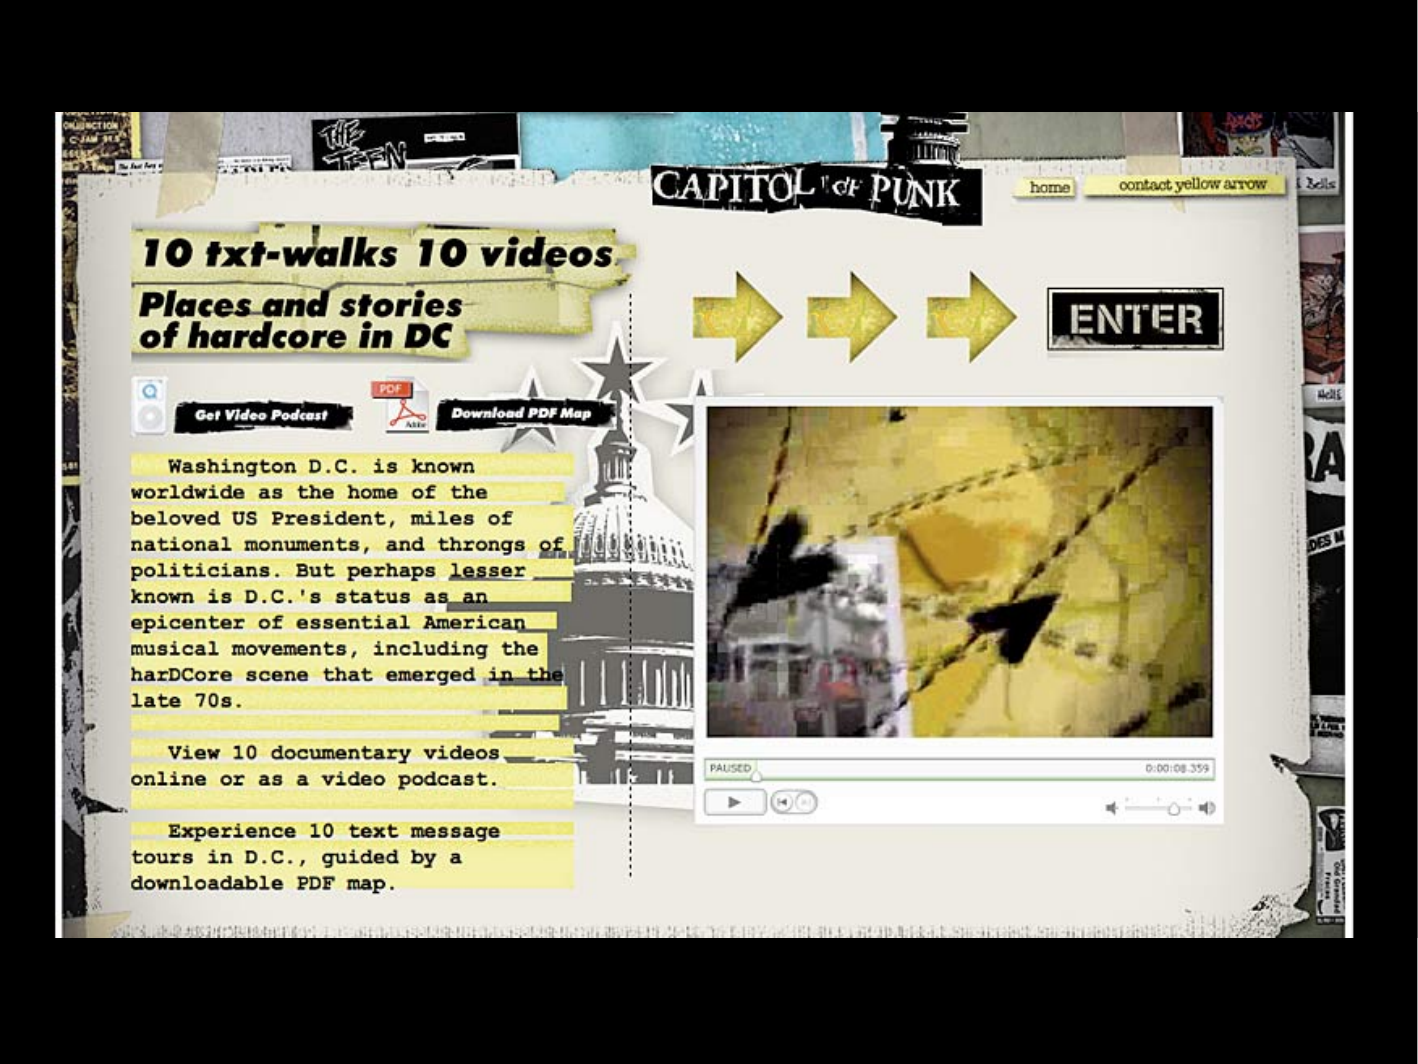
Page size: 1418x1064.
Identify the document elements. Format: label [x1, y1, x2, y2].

picture [0, 112, 1418, 938]
